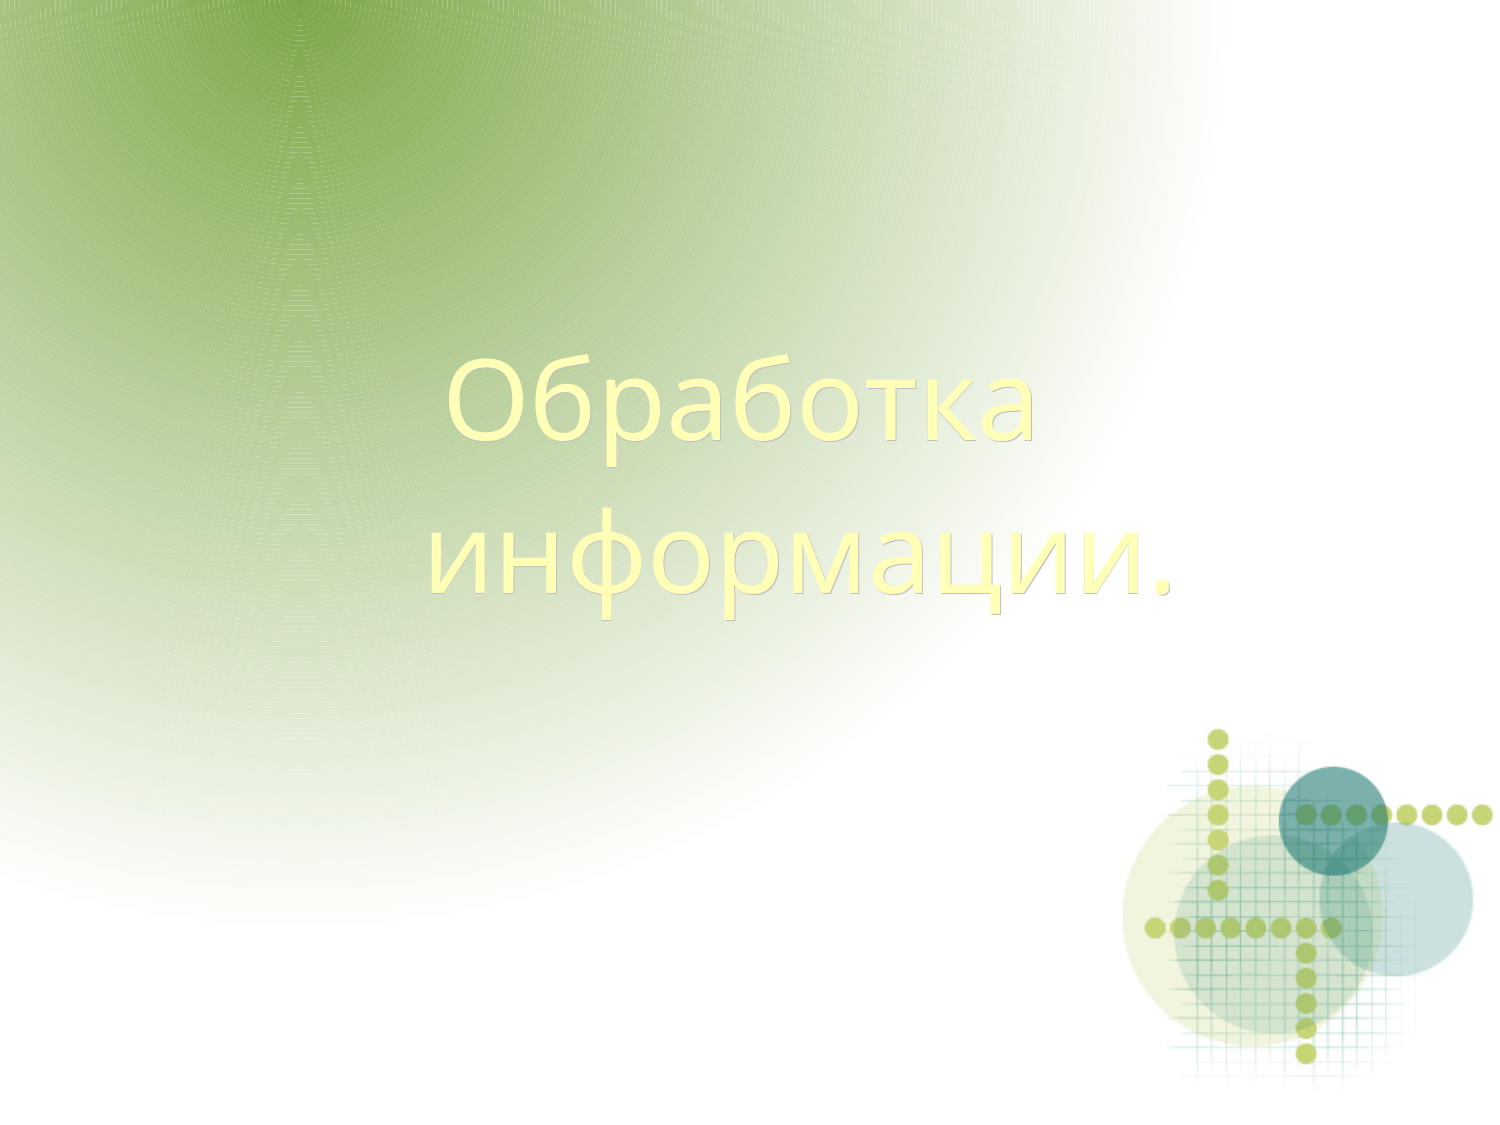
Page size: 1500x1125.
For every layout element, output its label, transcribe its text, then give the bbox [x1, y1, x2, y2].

title Обработка информации. [162, 312, 1438, 600]
picture [1110, 718, 1500, 1098]
